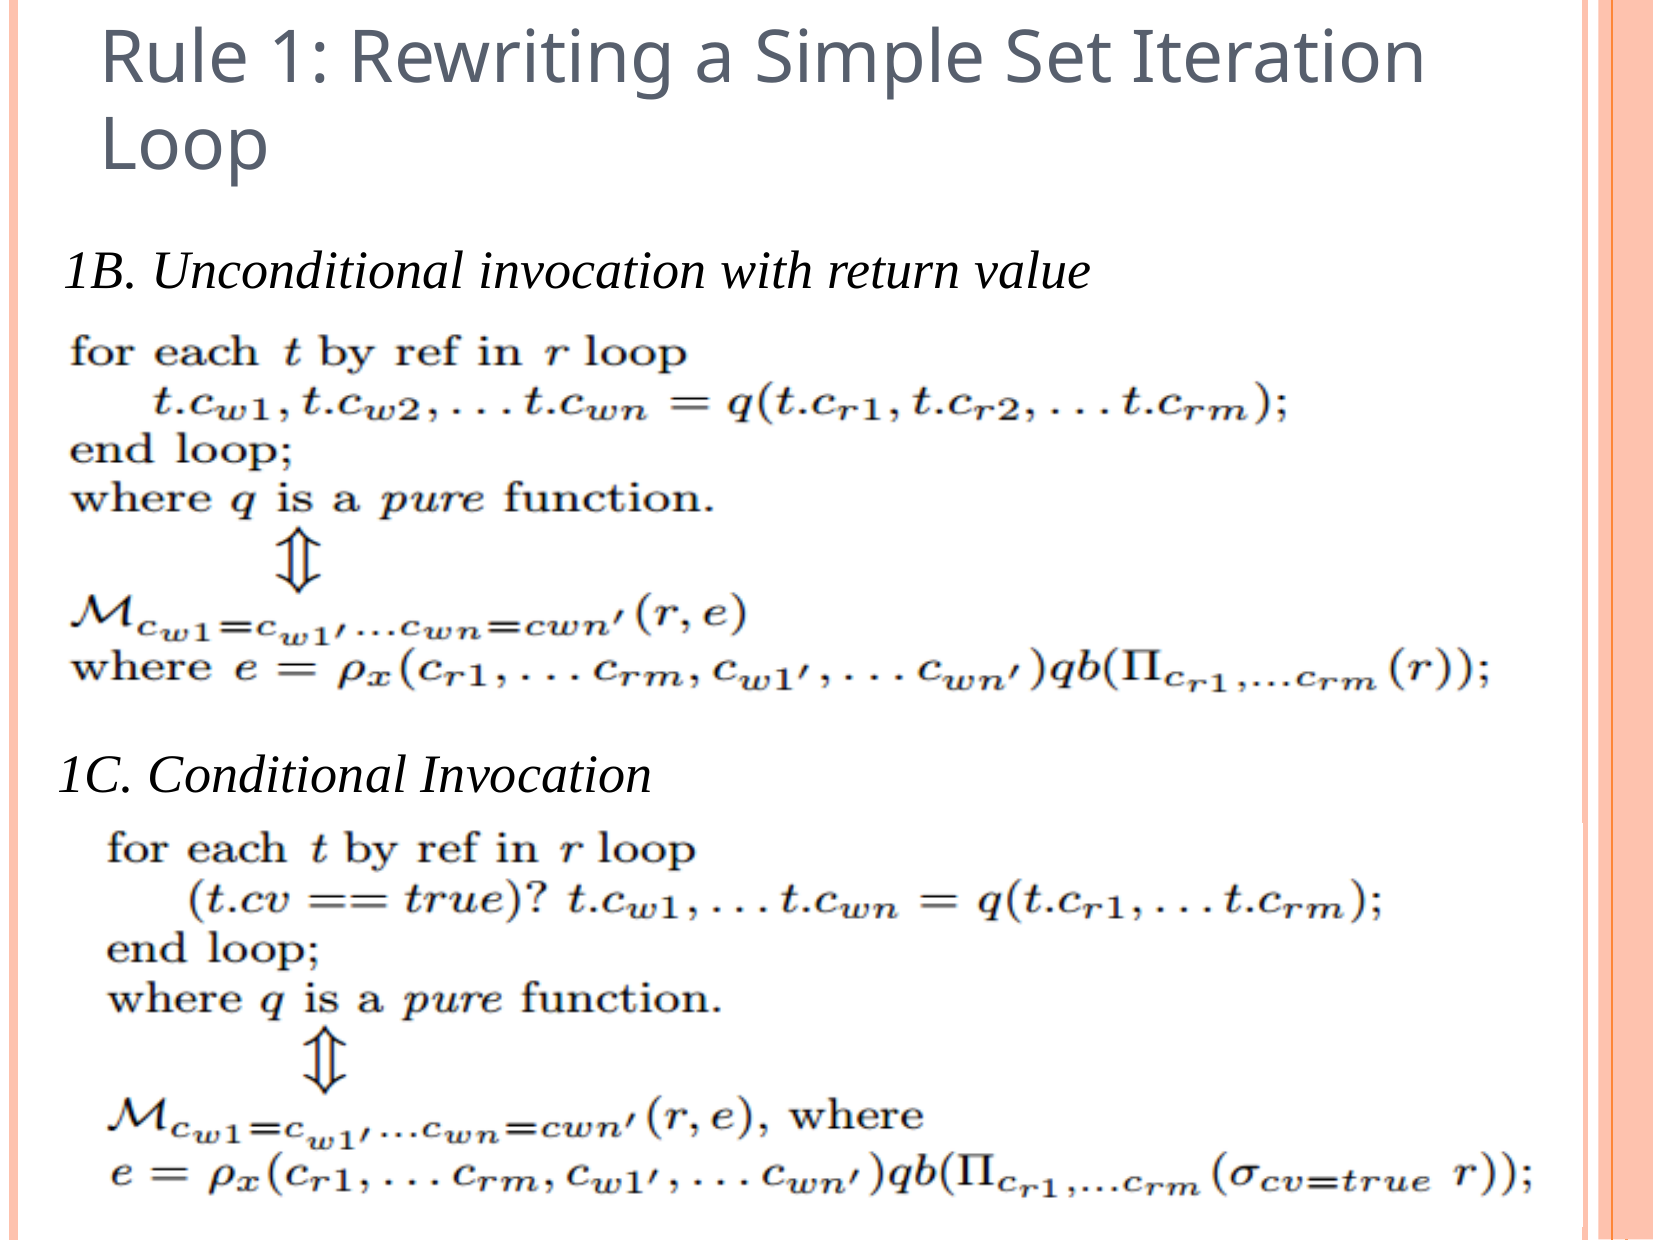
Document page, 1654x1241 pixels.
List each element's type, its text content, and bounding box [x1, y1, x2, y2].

picture [85, 823, 1583, 1227]
text_box 1C. Conditional Invocation [42, 730, 1545, 940]
text_box 1B. Unconditional invocation with return value [47, 225, 1460, 307]
text_box Rule 1: Rewriting a Simple Set Iteration Loop [82, 50, 1557, 193]
text_box 1A(i) Basic Form [0, 234, 959, 316]
picture [57, 327, 1545, 731]
